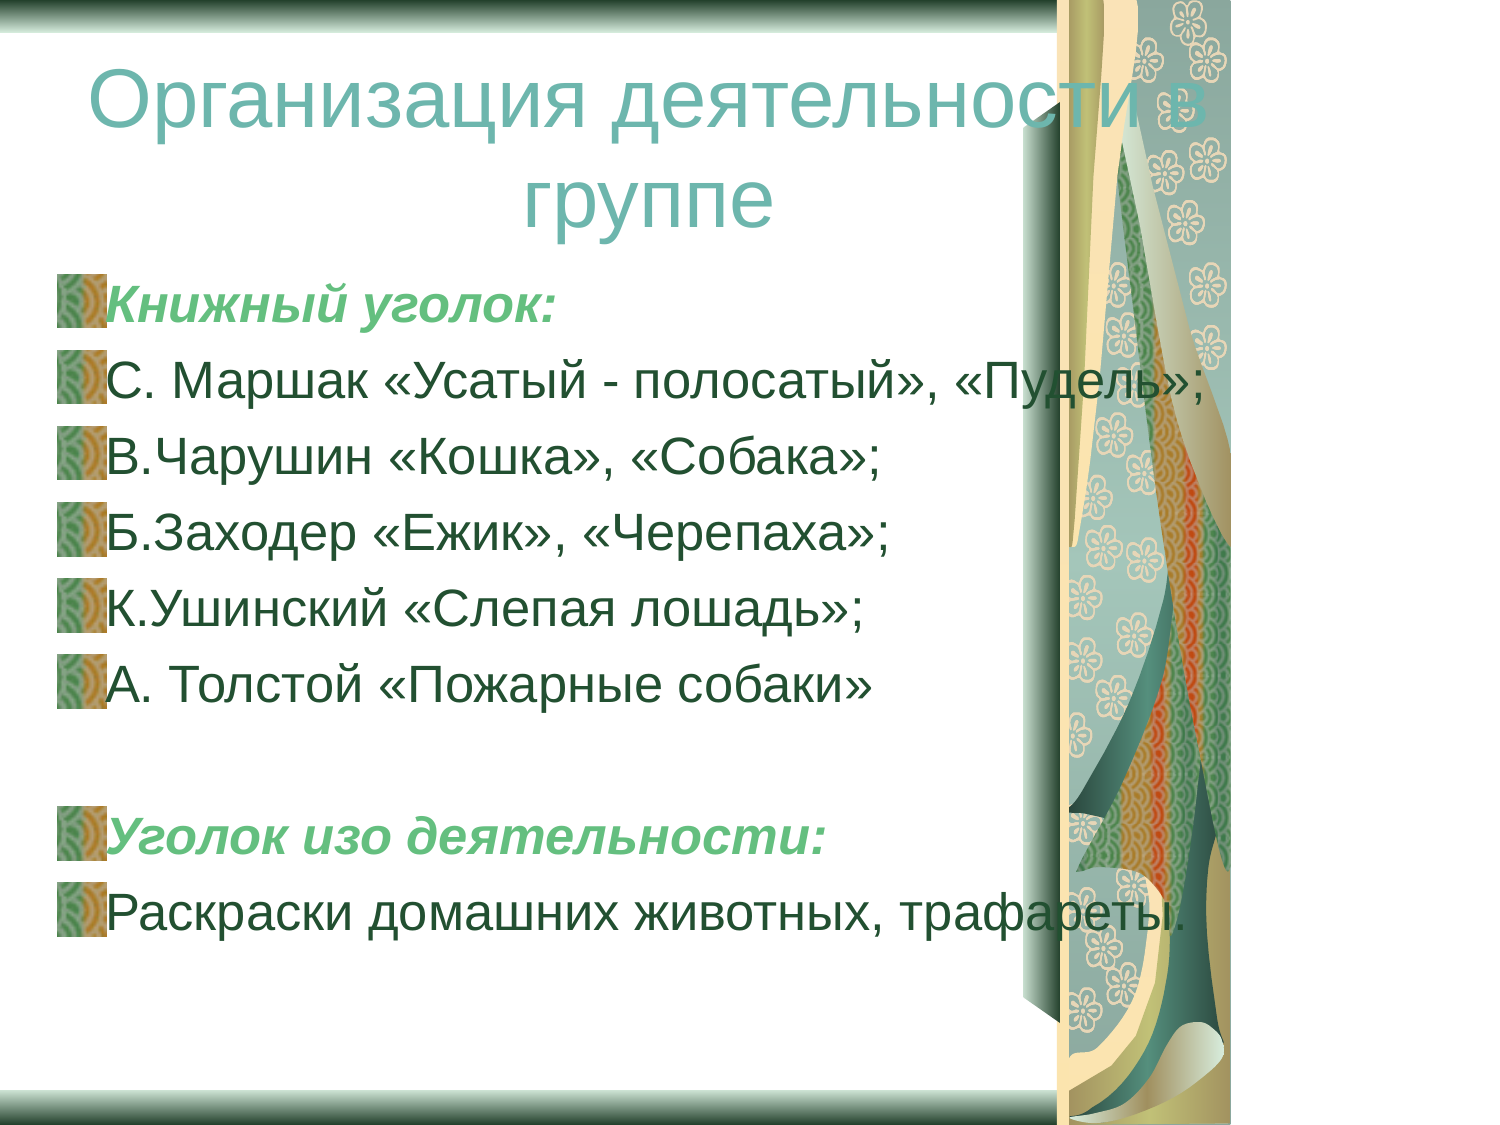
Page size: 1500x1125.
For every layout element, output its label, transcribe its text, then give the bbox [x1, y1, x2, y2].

title Организация деятельности в группе [35, 37, 1263, 225]
list Книжный уголок: С. Маршак «Усатый - полосатый», «Пудель»; В.Чарушин «Кошка», «Собака»; Б.Заходер «Ежик», «Черепаха»; К.Ушинский «Слепая лошадь»; А. Толстой «Пожарные собаки» Уголок изо деятельности: Раскраски домашних животных, трафареты. [43, 262, 1255, 1000]
